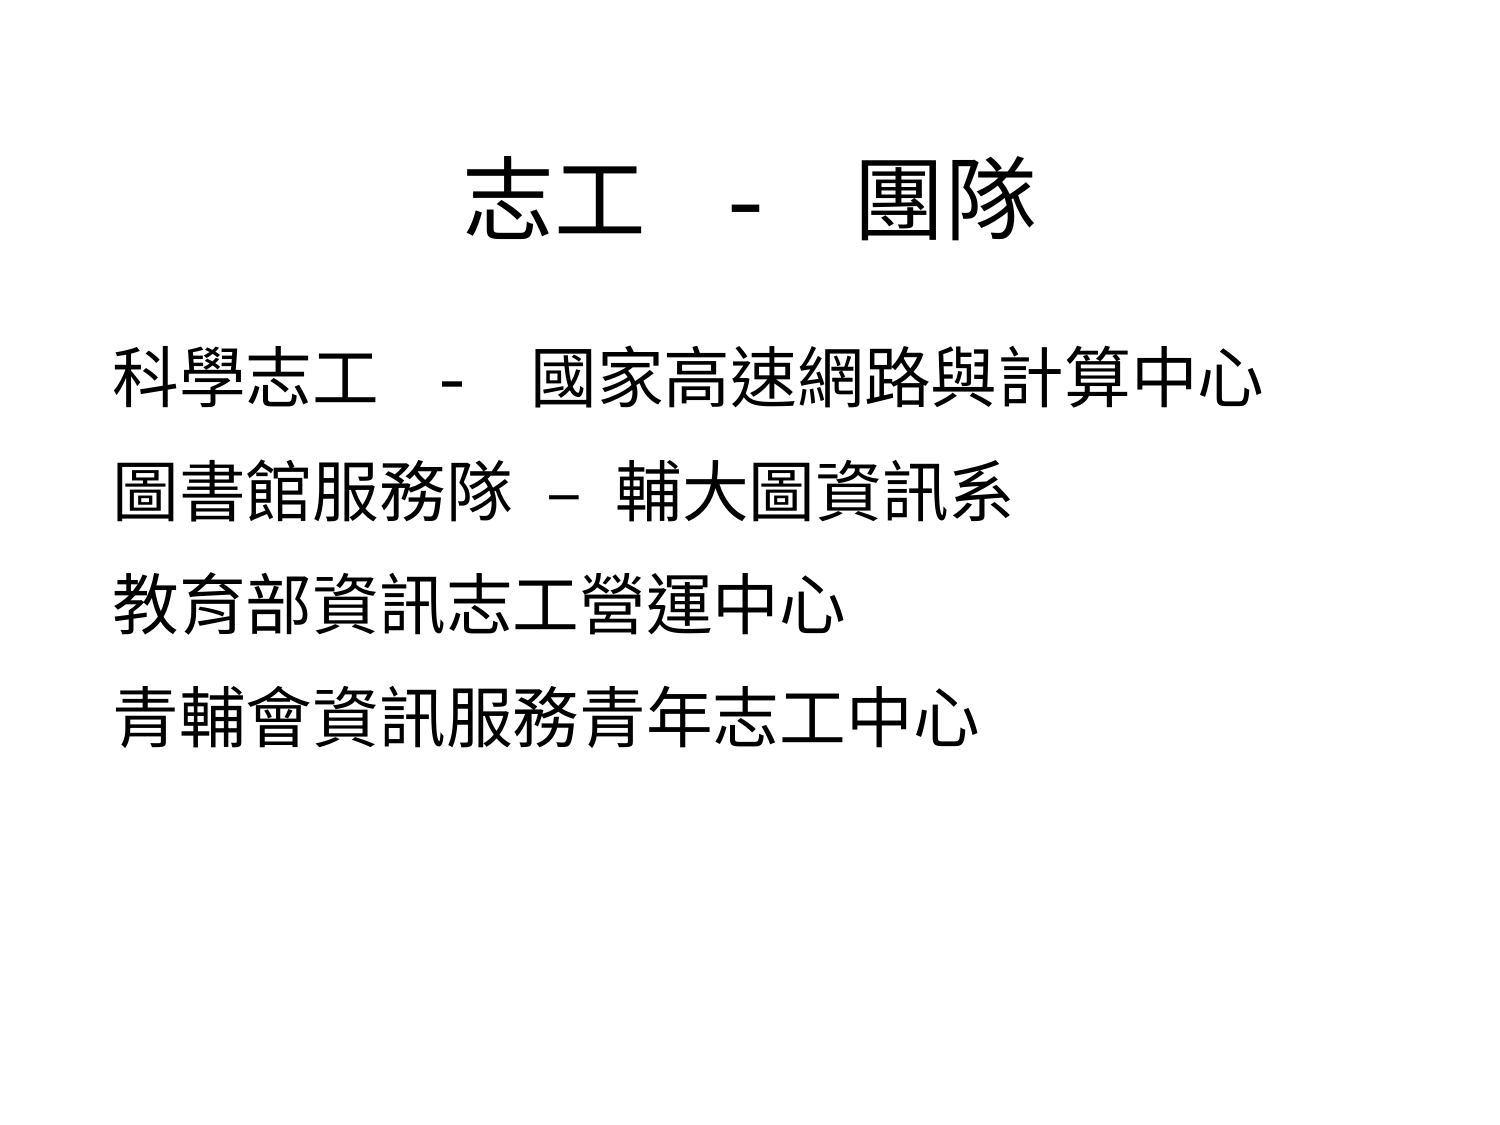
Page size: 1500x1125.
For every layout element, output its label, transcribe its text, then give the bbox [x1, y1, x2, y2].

title 志工 - 團隊 [112, 83, 1388, 305]
list 科學志工 - 國家高速網路與計算中心 圖書館服務隊 – 輔大圖資訊系 教育部資訊志工營運中心 青輔會資訊服務青年志工中心 [112, 324, 1388, 986]
